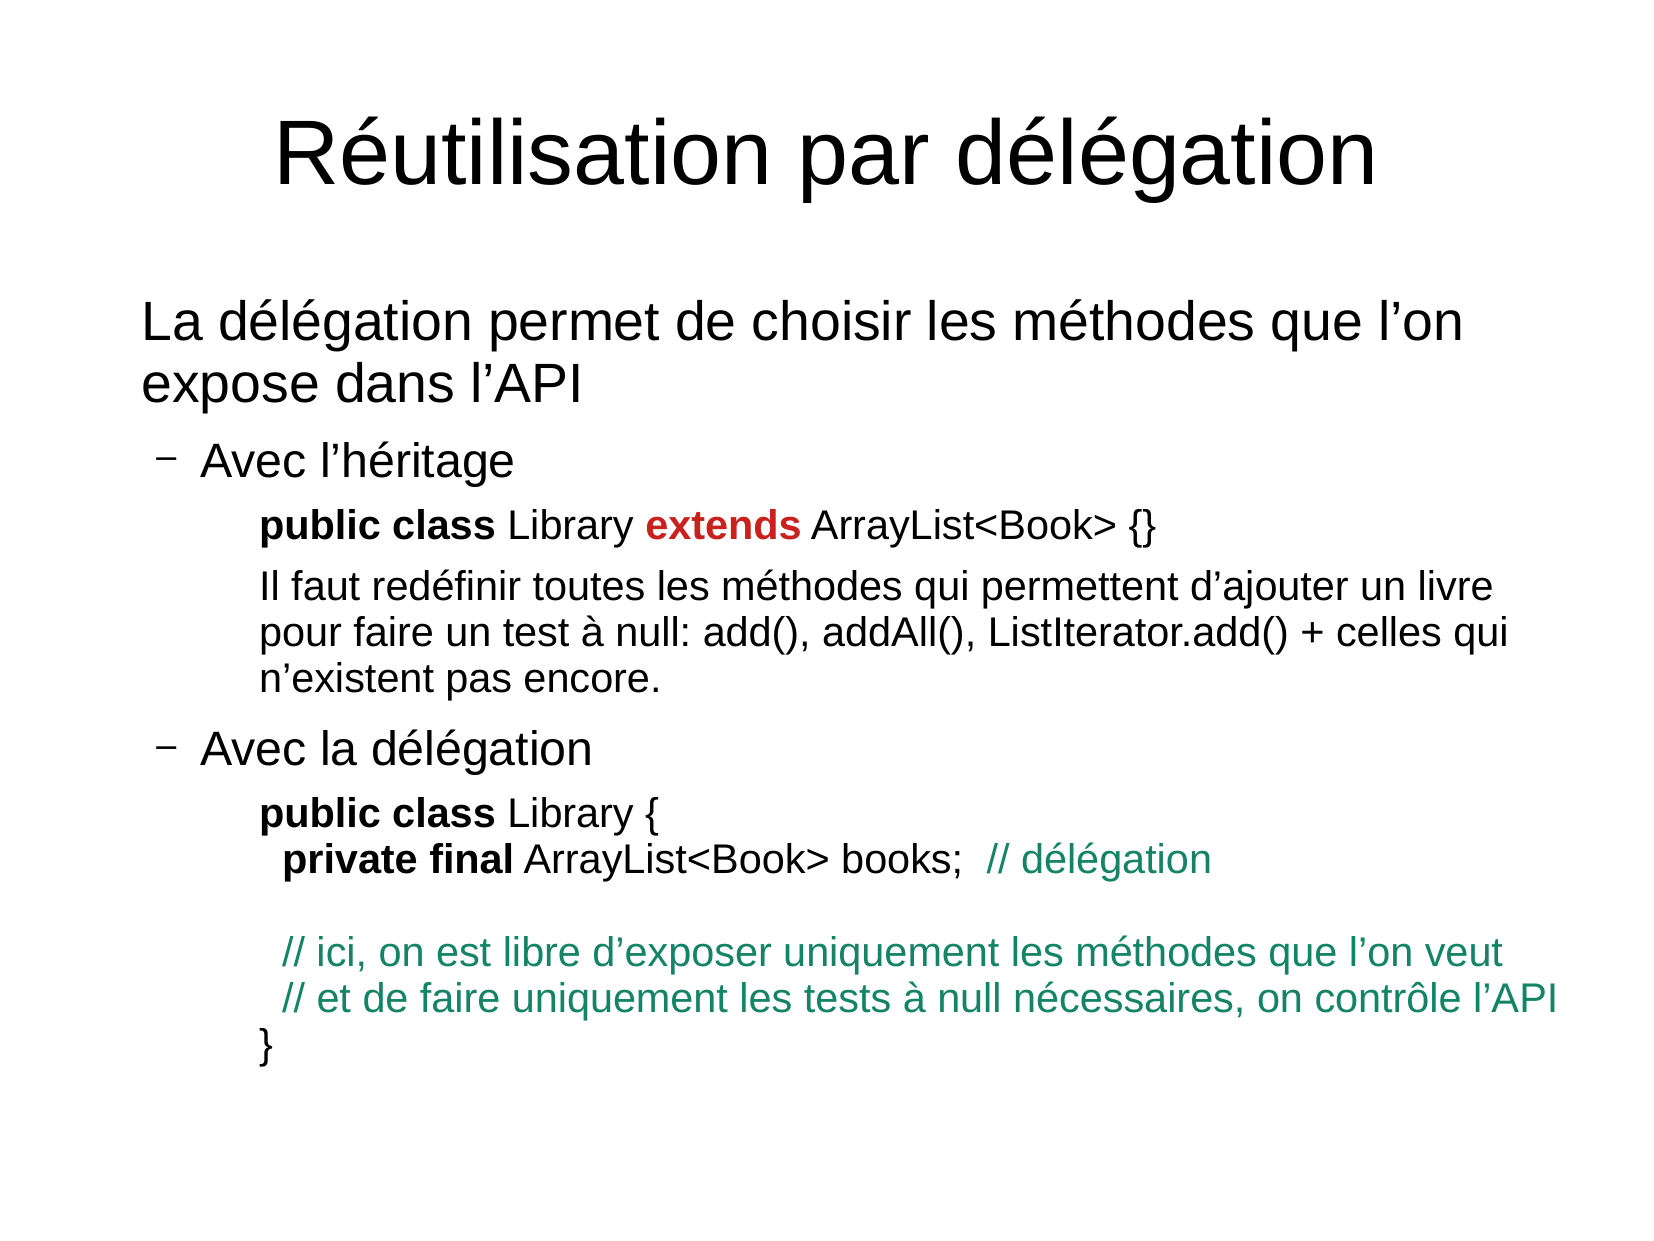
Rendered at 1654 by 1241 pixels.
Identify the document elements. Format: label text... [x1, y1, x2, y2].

list La délégation permet de choisir les méthodes que l’on expose dans l’API Avec l’héritage public class Library extends ArrayList<Book> {} Il faut redéfinir toutes les méthodes qui permettent d’ajouter un livre pour faire un test à null: add(), addAll(), ListIterator.add() + celles qui n’existent pas encore. Avec la délégation public class Library { private final ArrayList<Book> books; // délégation // ici, on est libre d’exposer uniquement les méthodes que l’on veut // et de faire uniquement les tests à null nécessaires, on contrôle l’API } [82, 290, 1571, 1081]
title Réutilisation par délégation [82, 49, 1571, 257]
